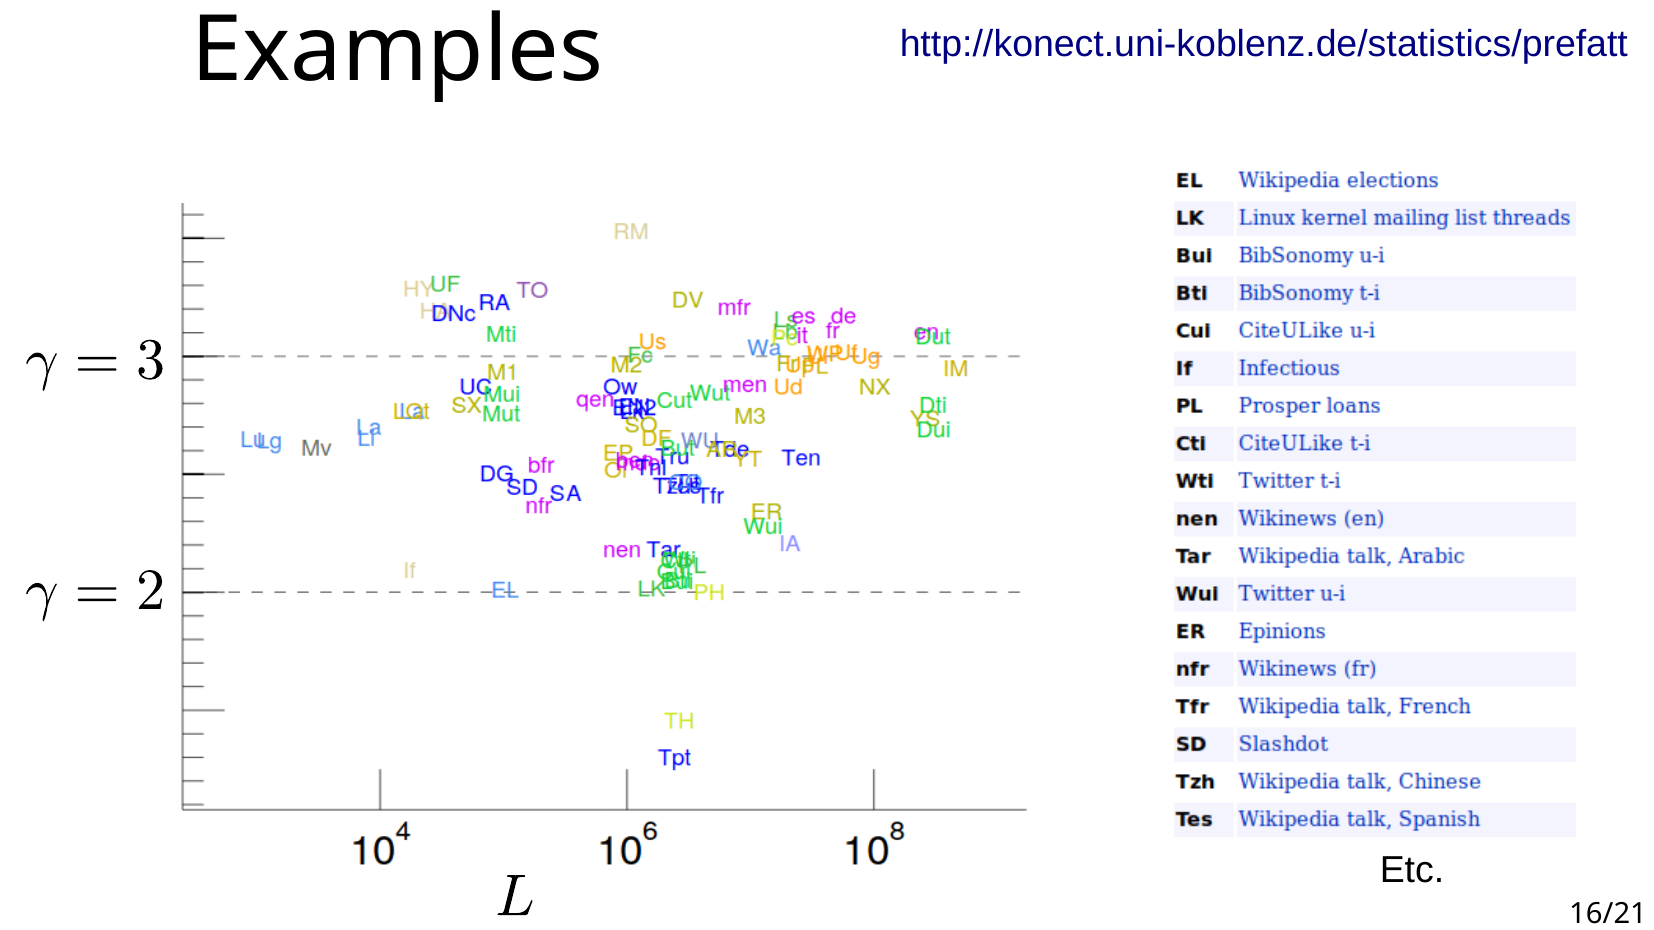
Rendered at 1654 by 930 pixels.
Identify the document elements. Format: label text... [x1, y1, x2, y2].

text_box [495, 875, 535, 916]
title Examples [0, 0, 796, 110]
text_box Etc. [1365, 841, 1591, 899]
text_box [25, 570, 166, 622]
text_box http://konect.uni-koblenz.de/statistics/prefatt [885, 15, 1644, 72]
picture [179, 203, 1045, 871]
picture [1165, 164, 1576, 842]
text_box [25, 339, 166, 391]
